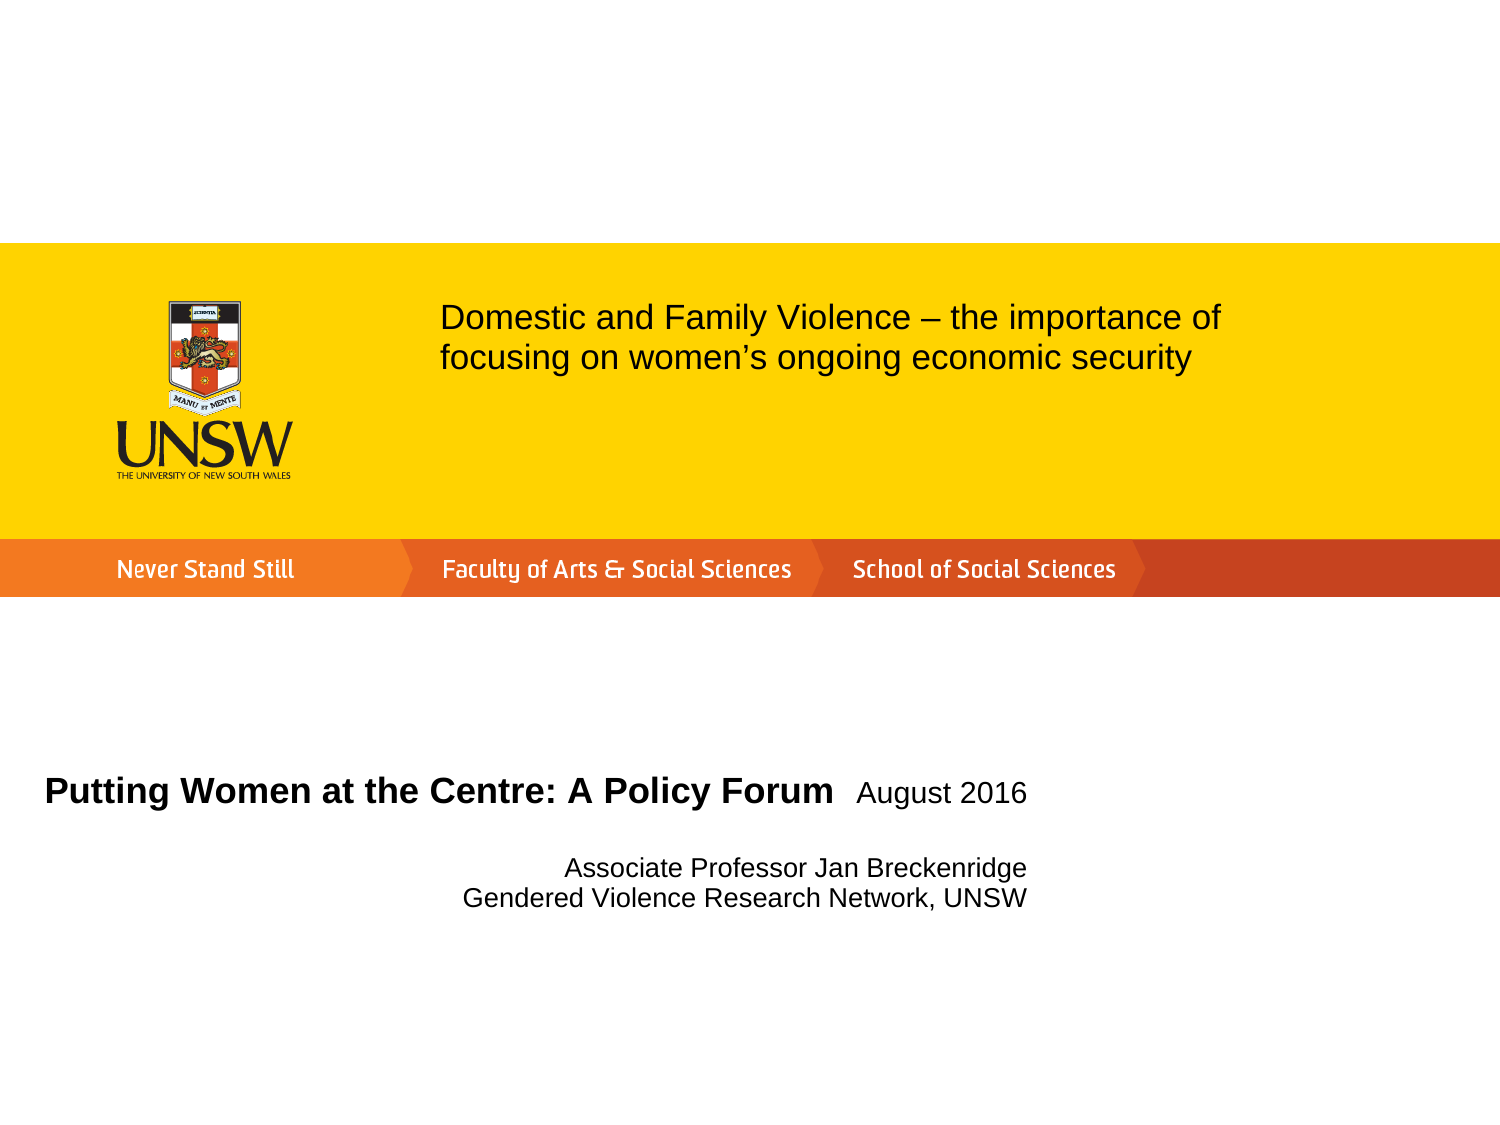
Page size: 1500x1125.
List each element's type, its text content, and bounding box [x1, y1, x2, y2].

list Putting Women at the Centre: A Policy Forum August 2016 Associate Professor Jan Breckenridge Gendered Violence Research Network, UNSW [29, 763, 1471, 953]
list Domestic and Family Violence – the importance of focusing on women’s ongoing economic security [419, 267, 1483, 409]
